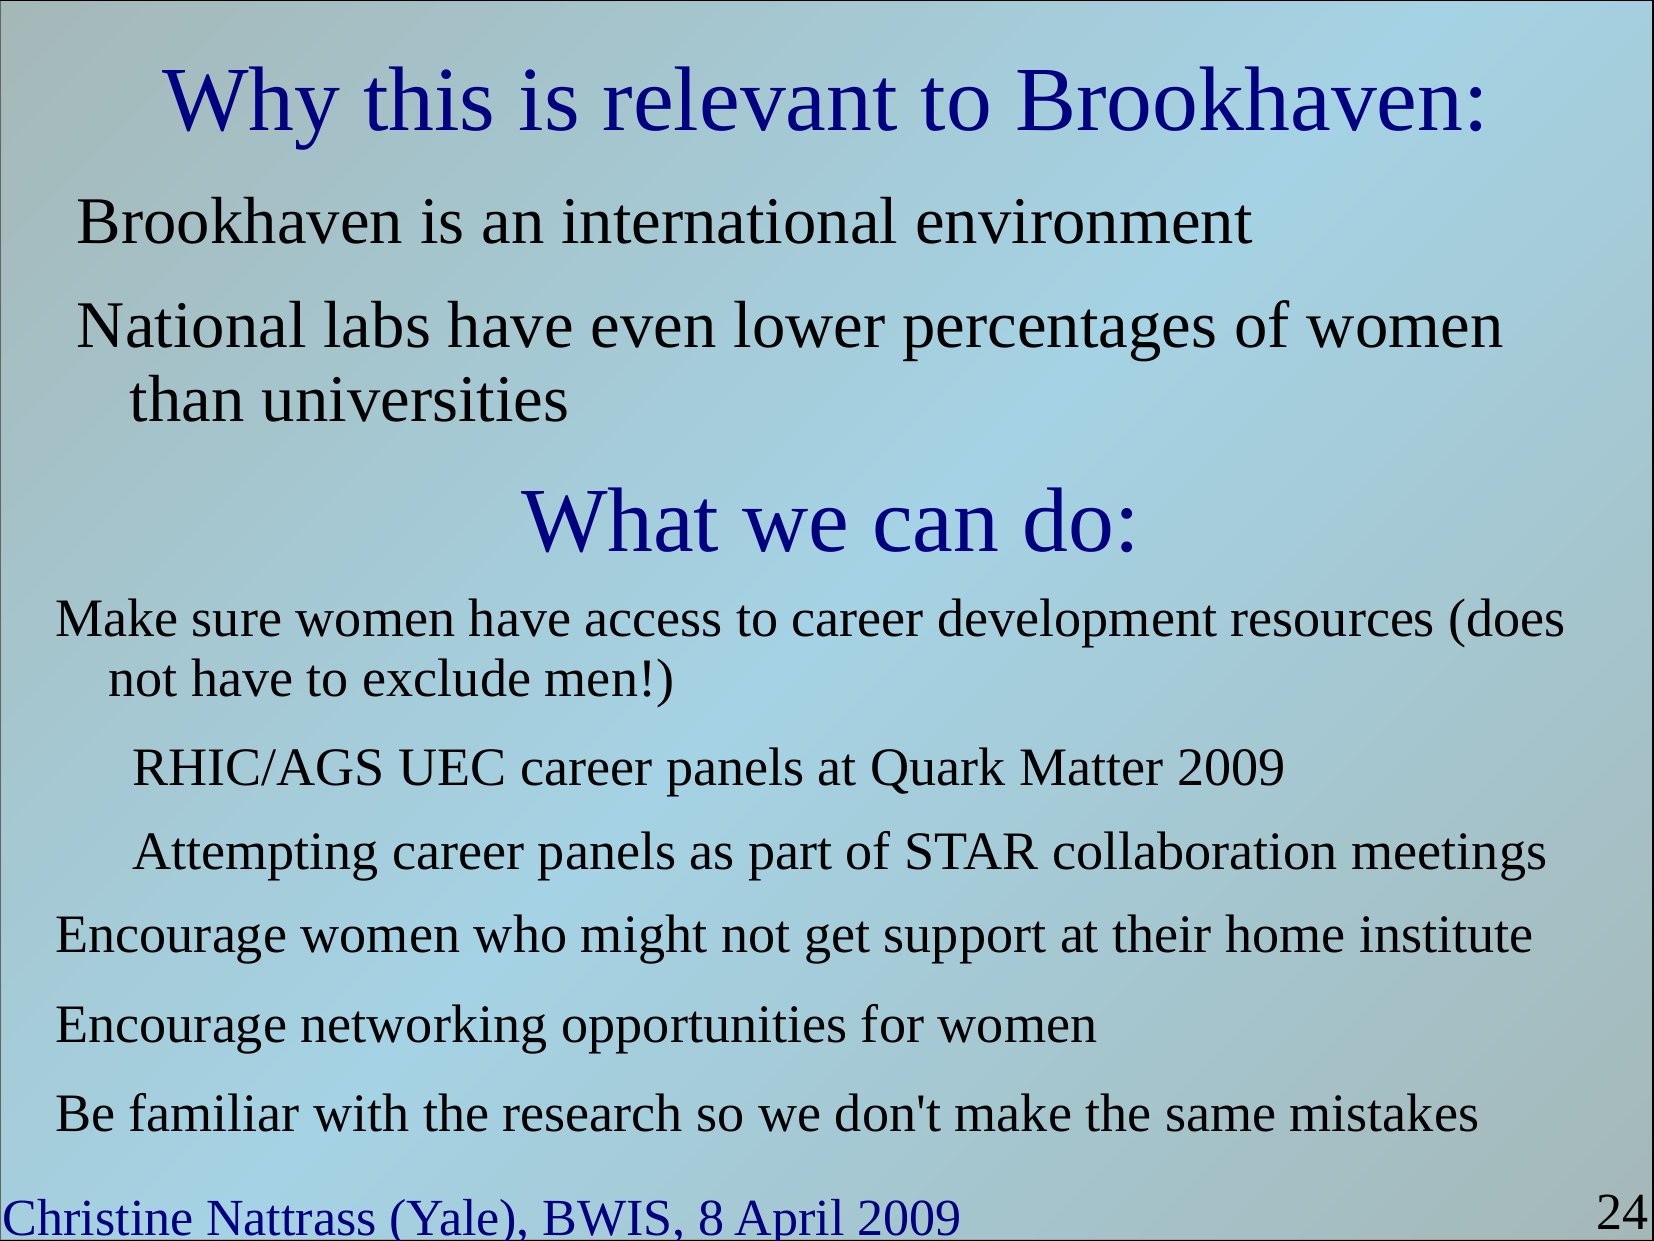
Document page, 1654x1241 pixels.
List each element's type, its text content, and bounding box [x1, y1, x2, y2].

list Brookhaven is an international environment National labs have even lower percentages of women than universities [59, 183, 1589, 436]
title What we can do: [86, 436, 1576, 587]
title Why this is relevant to Brookhaven: [82, 3, 1571, 183]
list Make sure women have access to career development resources (does not have to exclude men!) RHIC/AGS UEC career panels at Quark Matter 2009 Attempting career panels as part of STAR collaboration meetings Encourage women who might not get support at their home institute Encourage networking opportunities for women Be familiar with the research so we don't make the same mistakes [37, 587, 1613, 1241]
